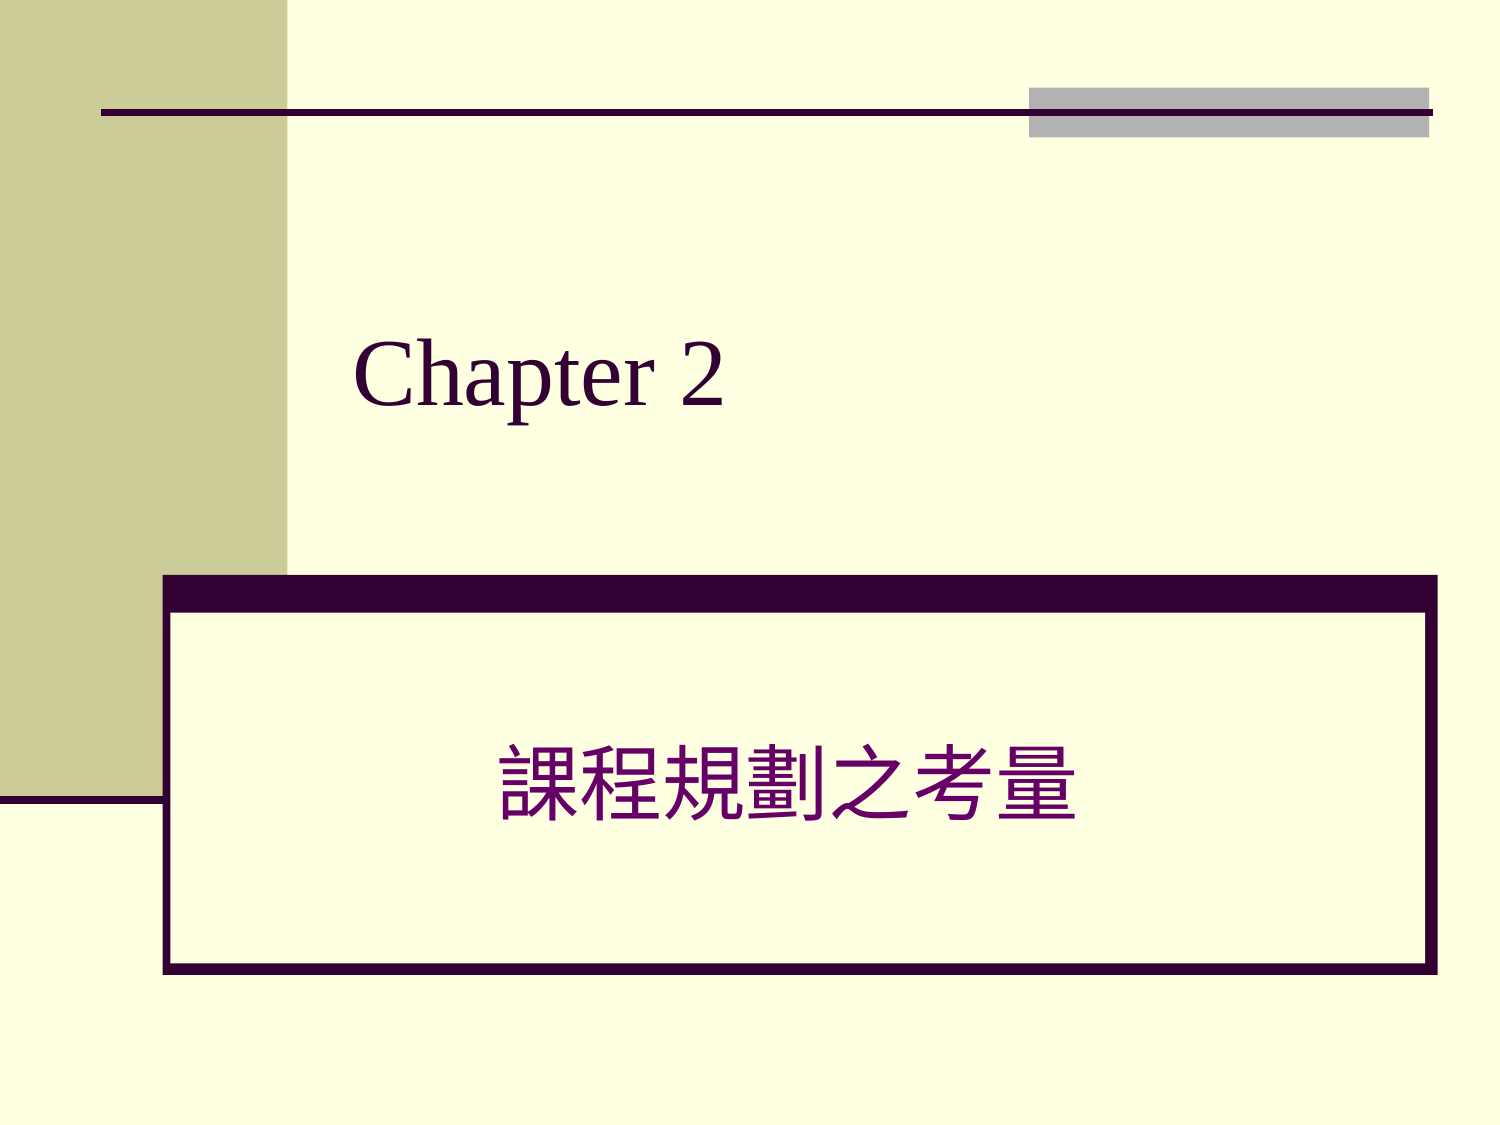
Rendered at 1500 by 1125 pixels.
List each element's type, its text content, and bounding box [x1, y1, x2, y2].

subtitle 課程規劃之考量 [225, 649, 1351, 913]
title Chapter 2 [337, 226, 1425, 508]
